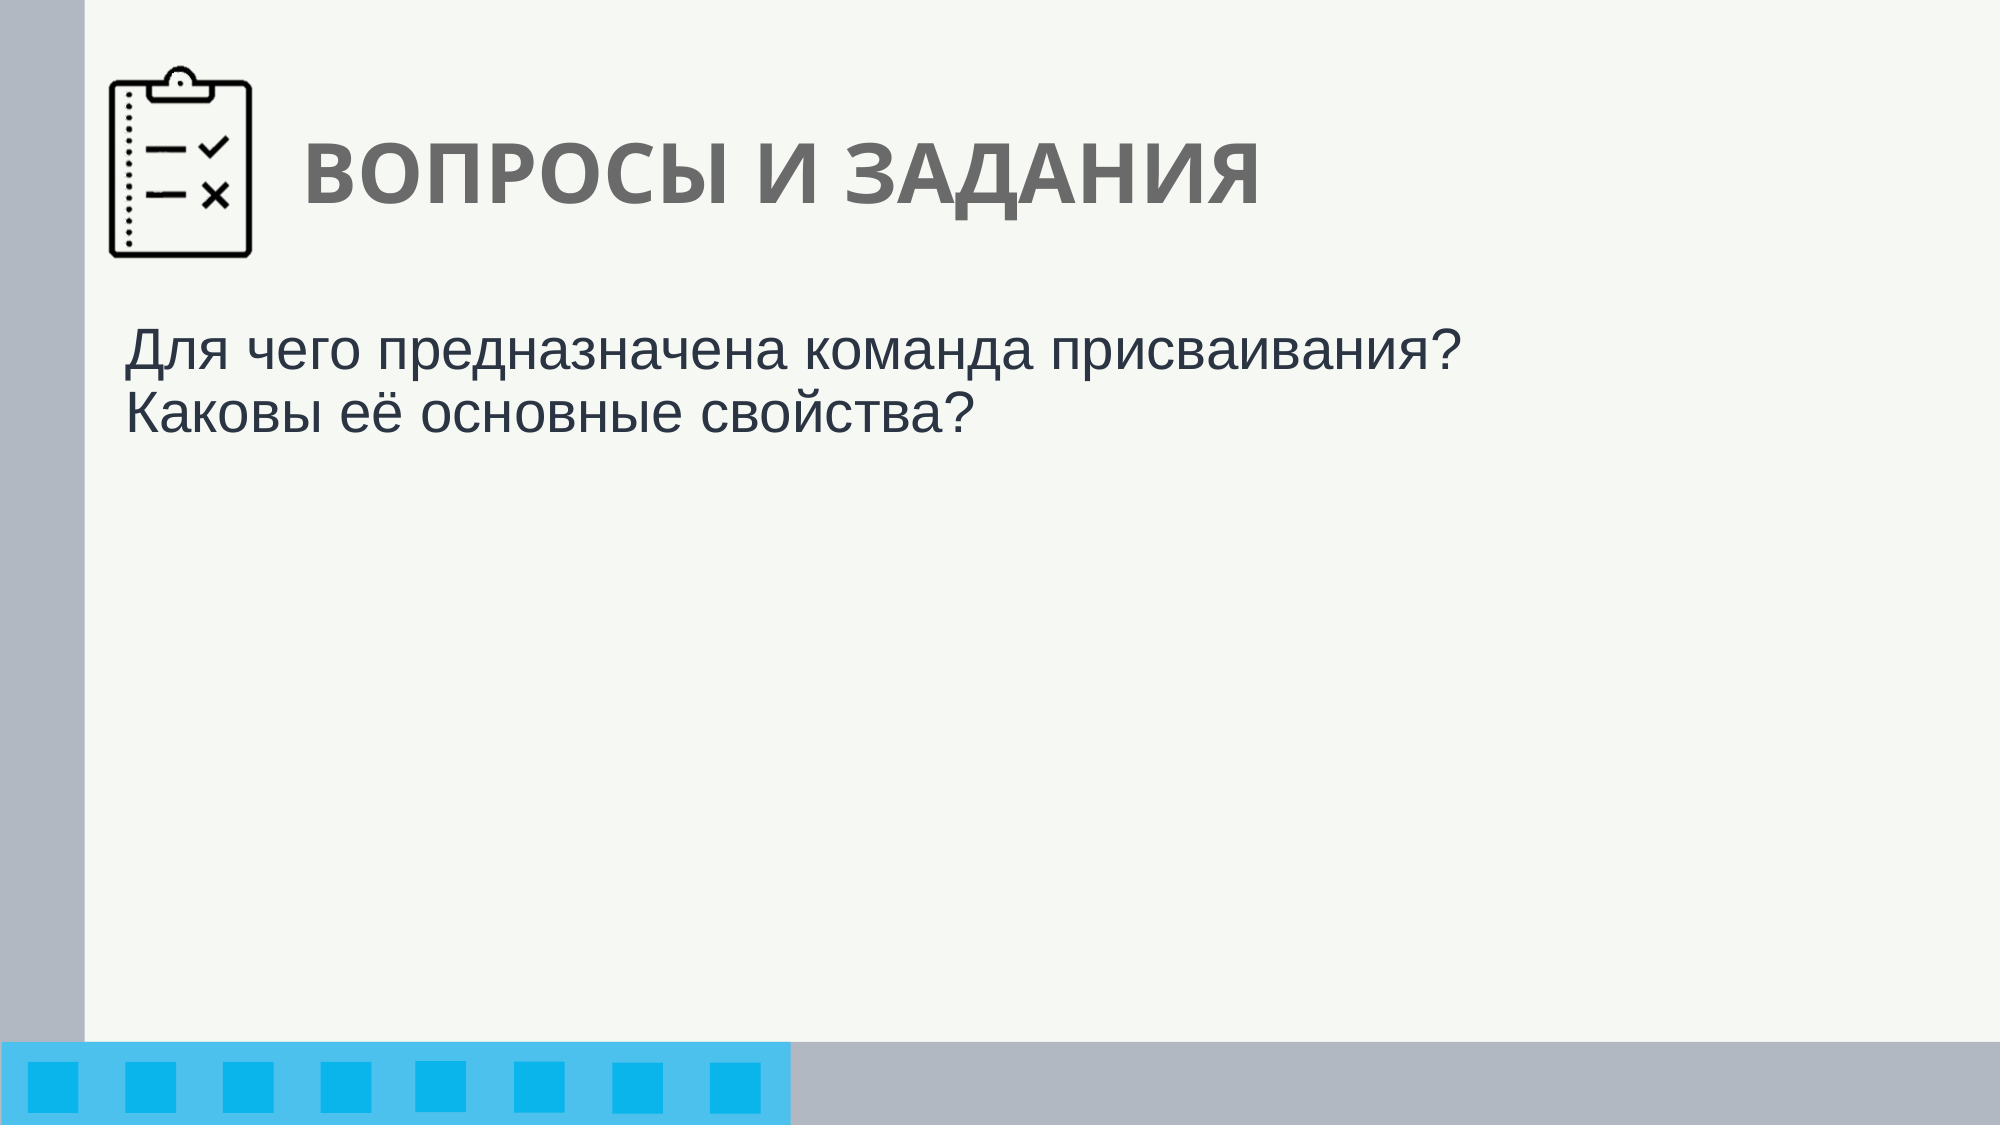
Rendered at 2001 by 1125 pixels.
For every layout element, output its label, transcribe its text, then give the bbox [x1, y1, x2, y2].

title ВОПРОСЫ И ЗАДАНИЯ [285, 67, 1892, 286]
list Для чего предназначена команда присваивания? Каковы её основные свойства? [110, 311, 1892, 1058]
picture [85, 54, 286, 286]
